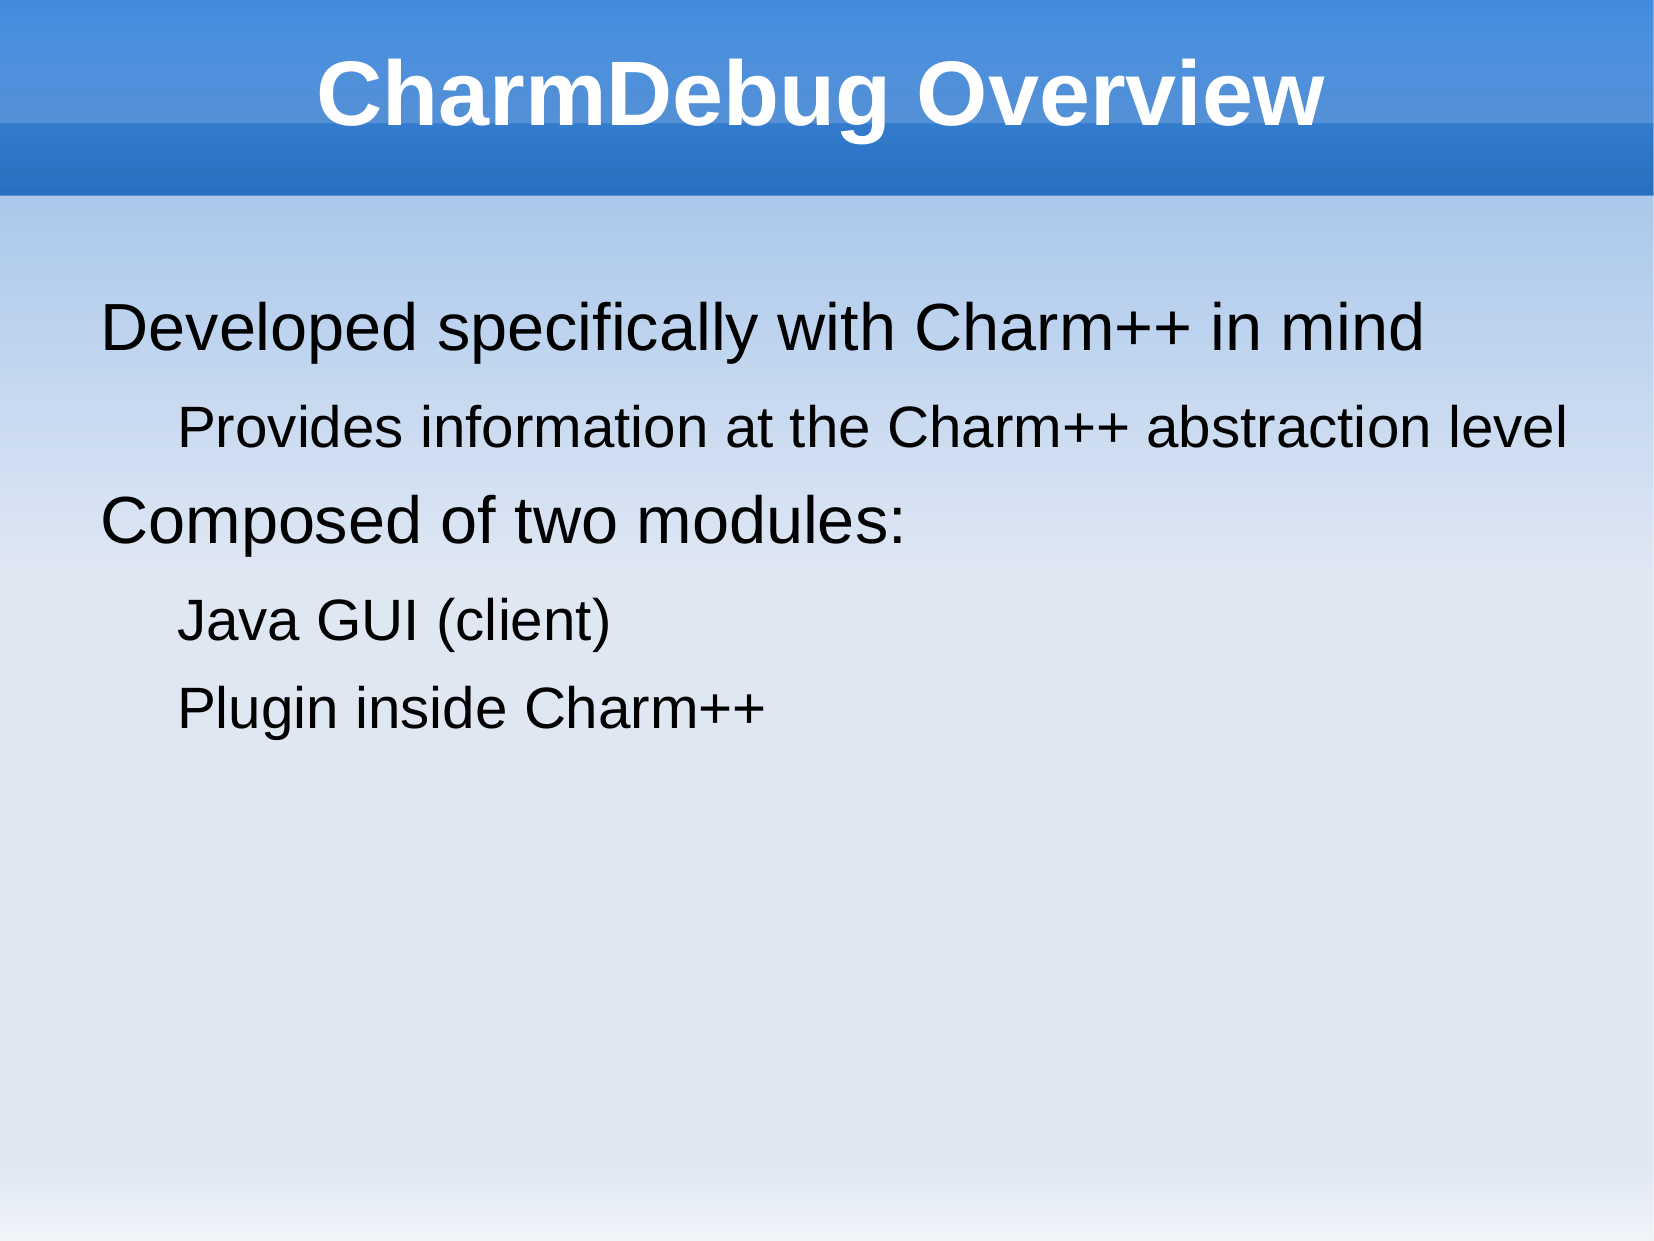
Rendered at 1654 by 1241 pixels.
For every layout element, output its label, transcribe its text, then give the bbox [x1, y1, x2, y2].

picture [0, 0, 1654, 1241]
list Developed specifically with Charm++ in mind Provides information at the Charm++ abstraction level Composed of two modules: Java GUI (client) Plugin inside Charm++ [82, 290, 1571, 1094]
title CharmDebug Overview [76, 7, 1565, 200]
